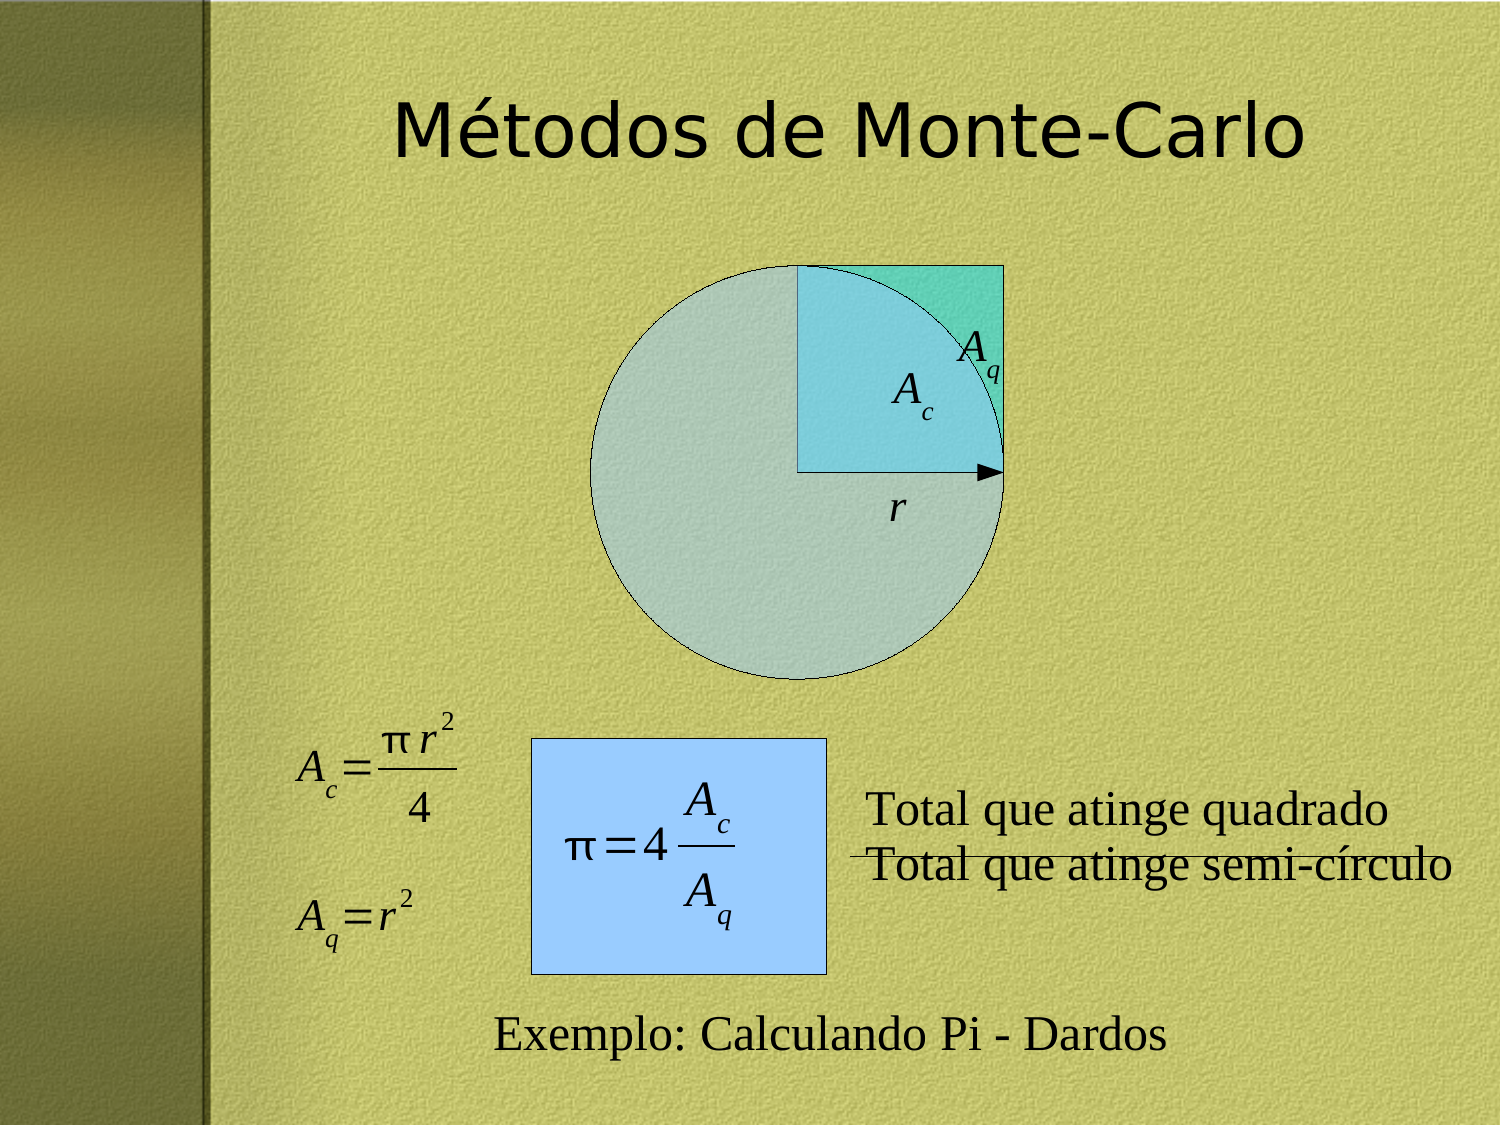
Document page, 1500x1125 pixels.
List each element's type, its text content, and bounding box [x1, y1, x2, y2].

text_box [531, 738, 827, 975]
chart [882, 352, 941, 429]
picture [0, 0, 1500, 1125]
chart [947, 310, 1007, 387]
chart [882, 470, 913, 534]
chart [557, 759, 744, 933]
text_box [590, 265, 1004, 680]
chart [286, 877, 420, 955]
text_box Exemplo: Calculando Pi - Dardos [478, 998, 1184, 1083]
title Métodos de Monte-Carlo [237, 20, 1463, 242]
chart [286, 700, 466, 836]
text_box Total que atinge quadrado Total que atinge semi-círculo [850, 773, 1470, 927]
